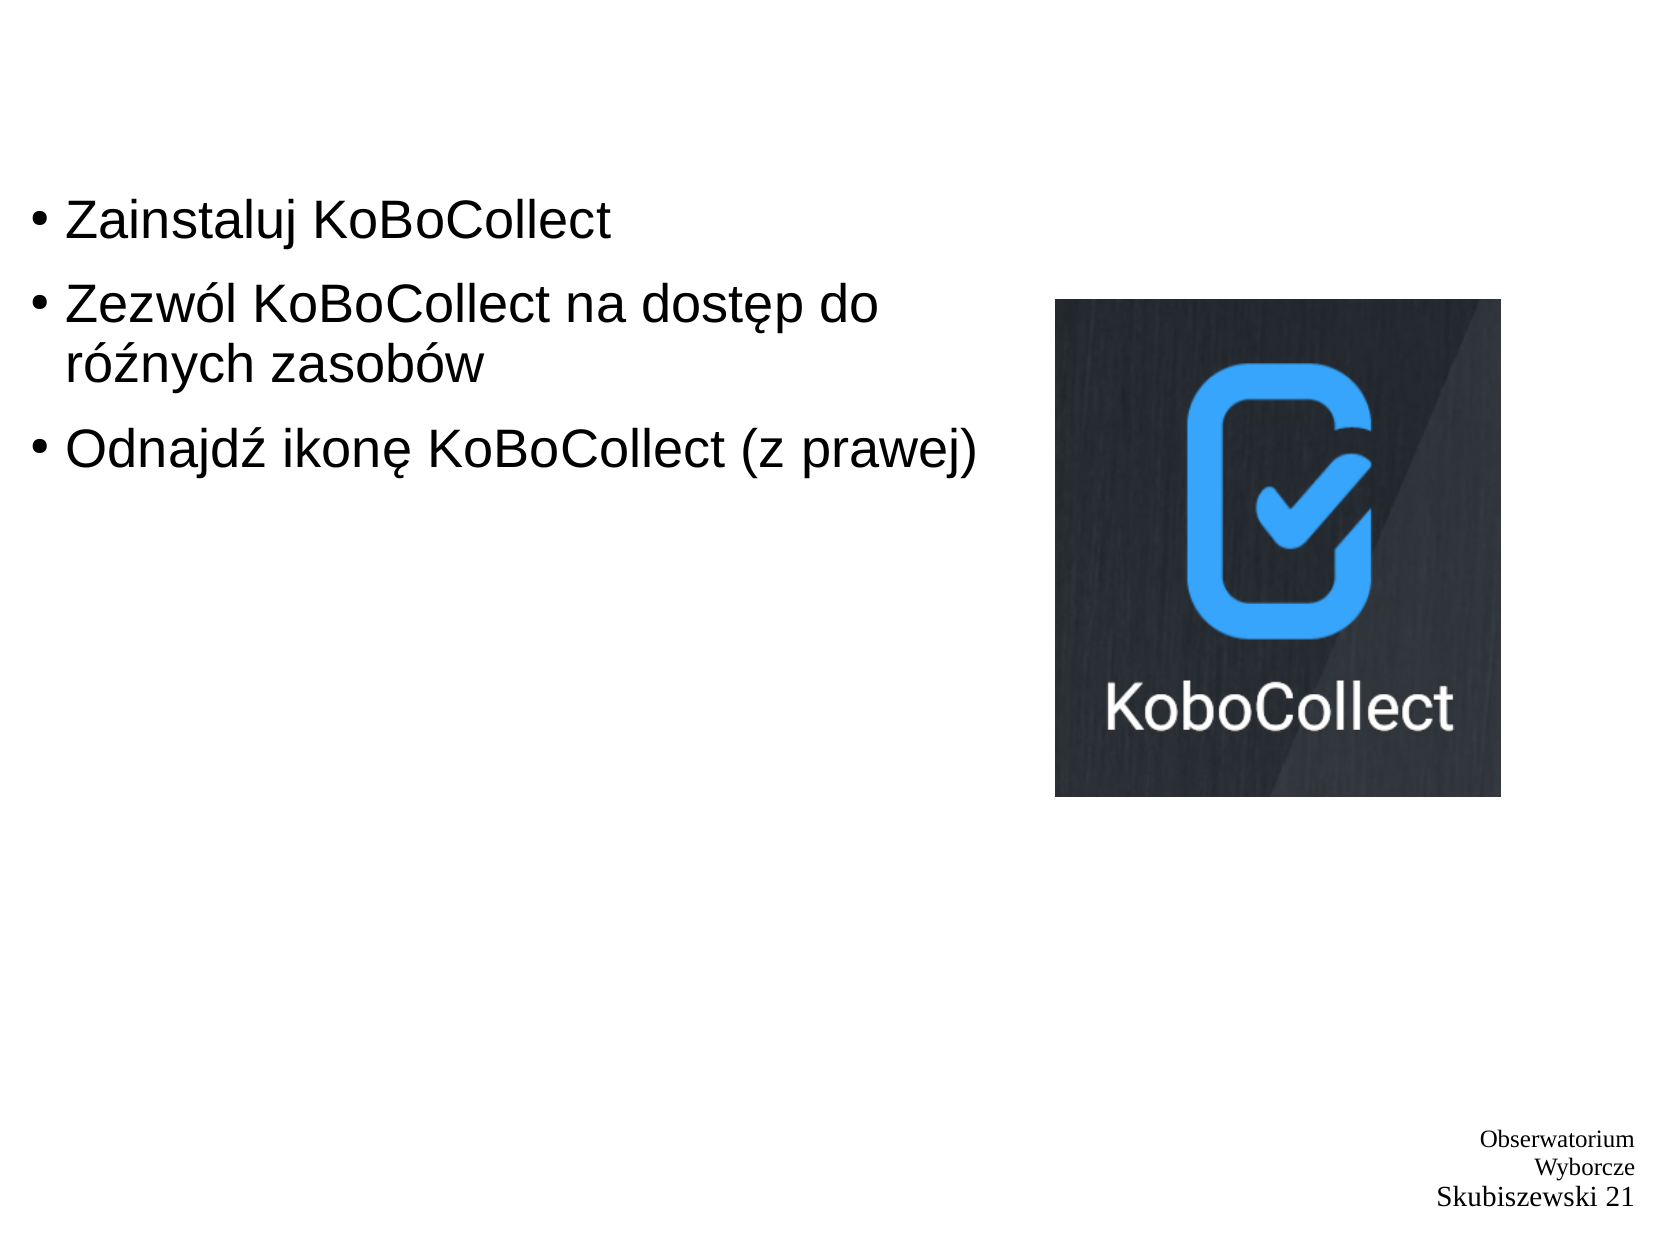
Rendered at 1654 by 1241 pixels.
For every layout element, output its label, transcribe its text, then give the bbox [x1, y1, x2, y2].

list Zainstaluj KoBoCollect Zezwól KoBoCollect na dostęp do róźnych zasobów Odnajdź ikonę KoBoCollect (z prawej) [30, 105, 1051, 1081]
picture [1055, 299, 1501, 797]
